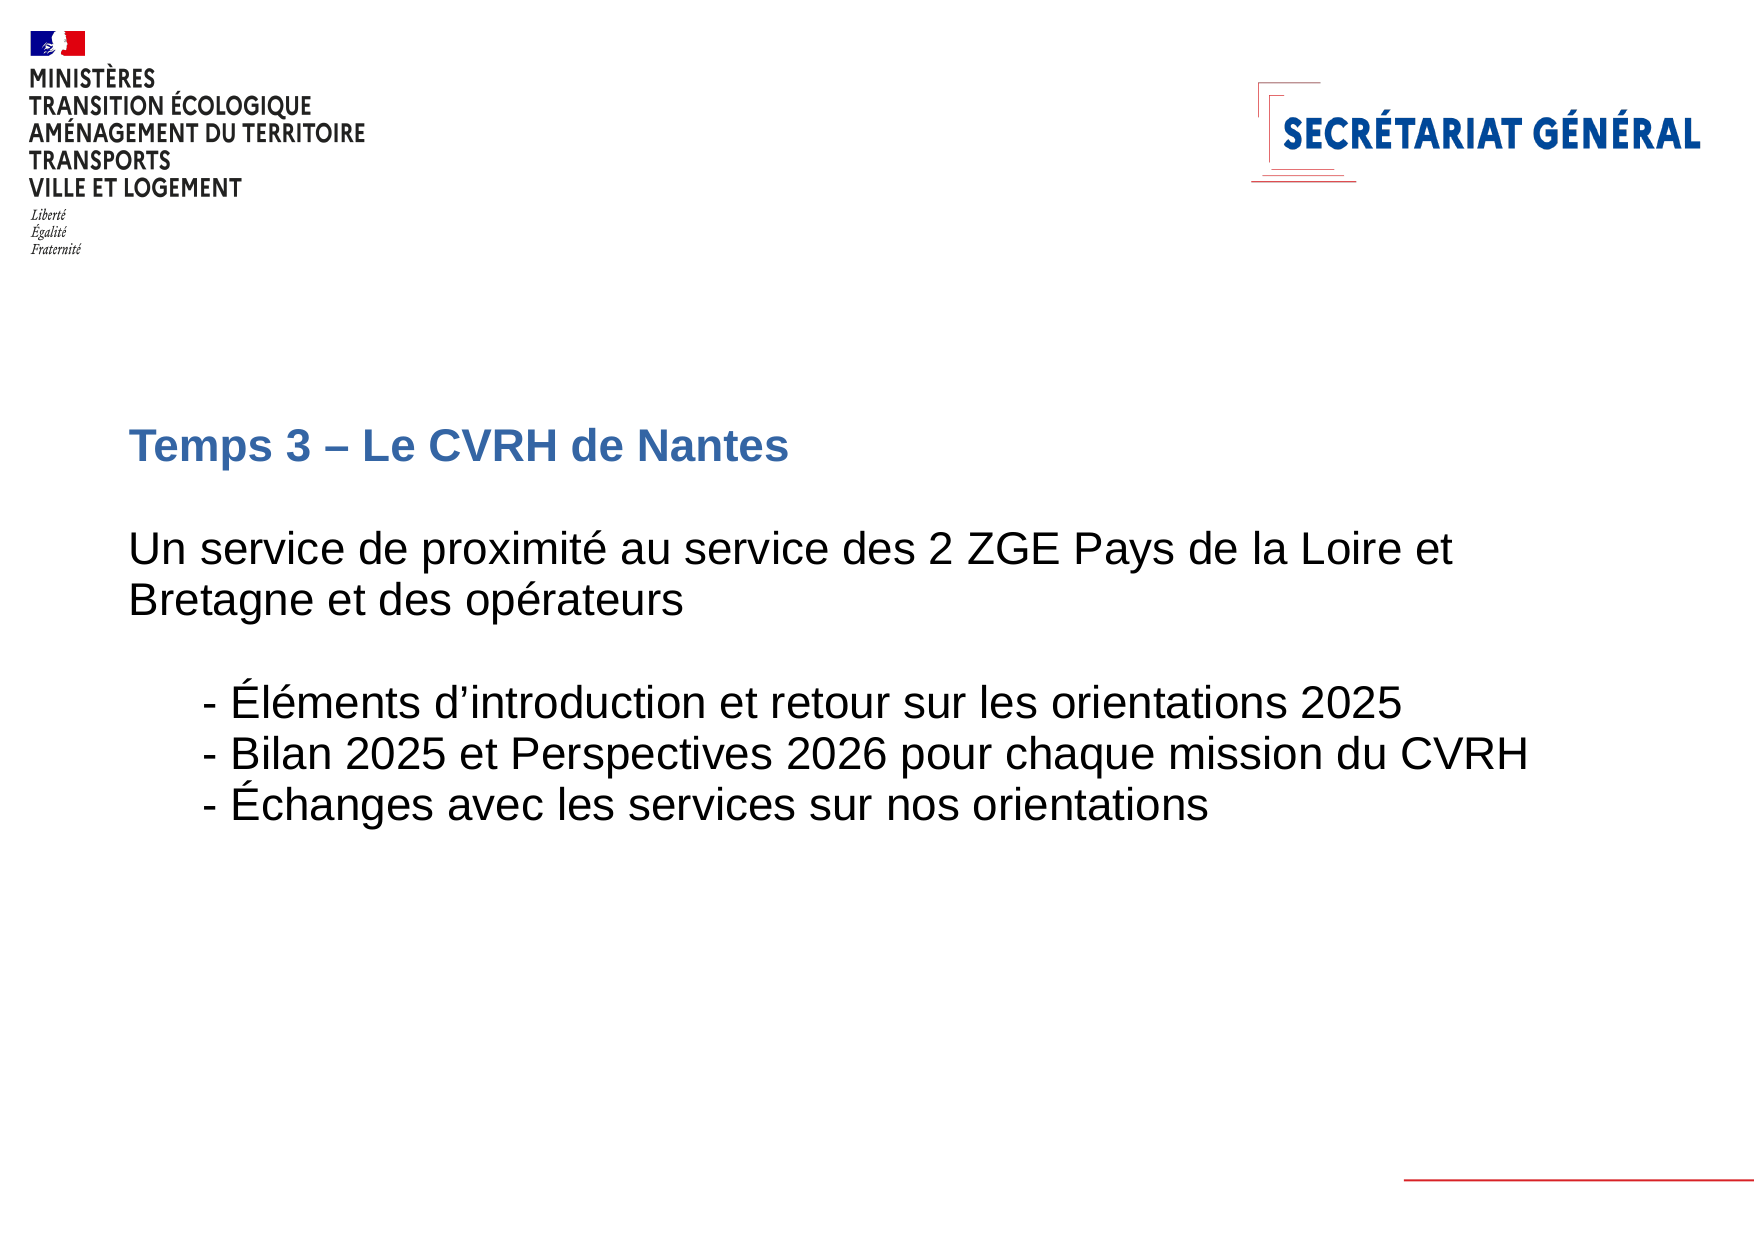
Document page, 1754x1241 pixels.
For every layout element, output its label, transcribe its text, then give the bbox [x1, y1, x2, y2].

text_box Temps 3 – Le CVRH de Nantes Un service de proximité au service des 2 ZGE Pays de la Loire et Bretagne et des opérateurs - Éléments d’introduction et retour sur les orientations 2025 - Bilan 2025 et Perspectives 2026 pour chaque mission du CVRH - Échanges avec les services sur nos orientations [114, 412, 1640, 890]
picture [11, 6, 384, 279]
picture [1230, 56, 1717, 204]
